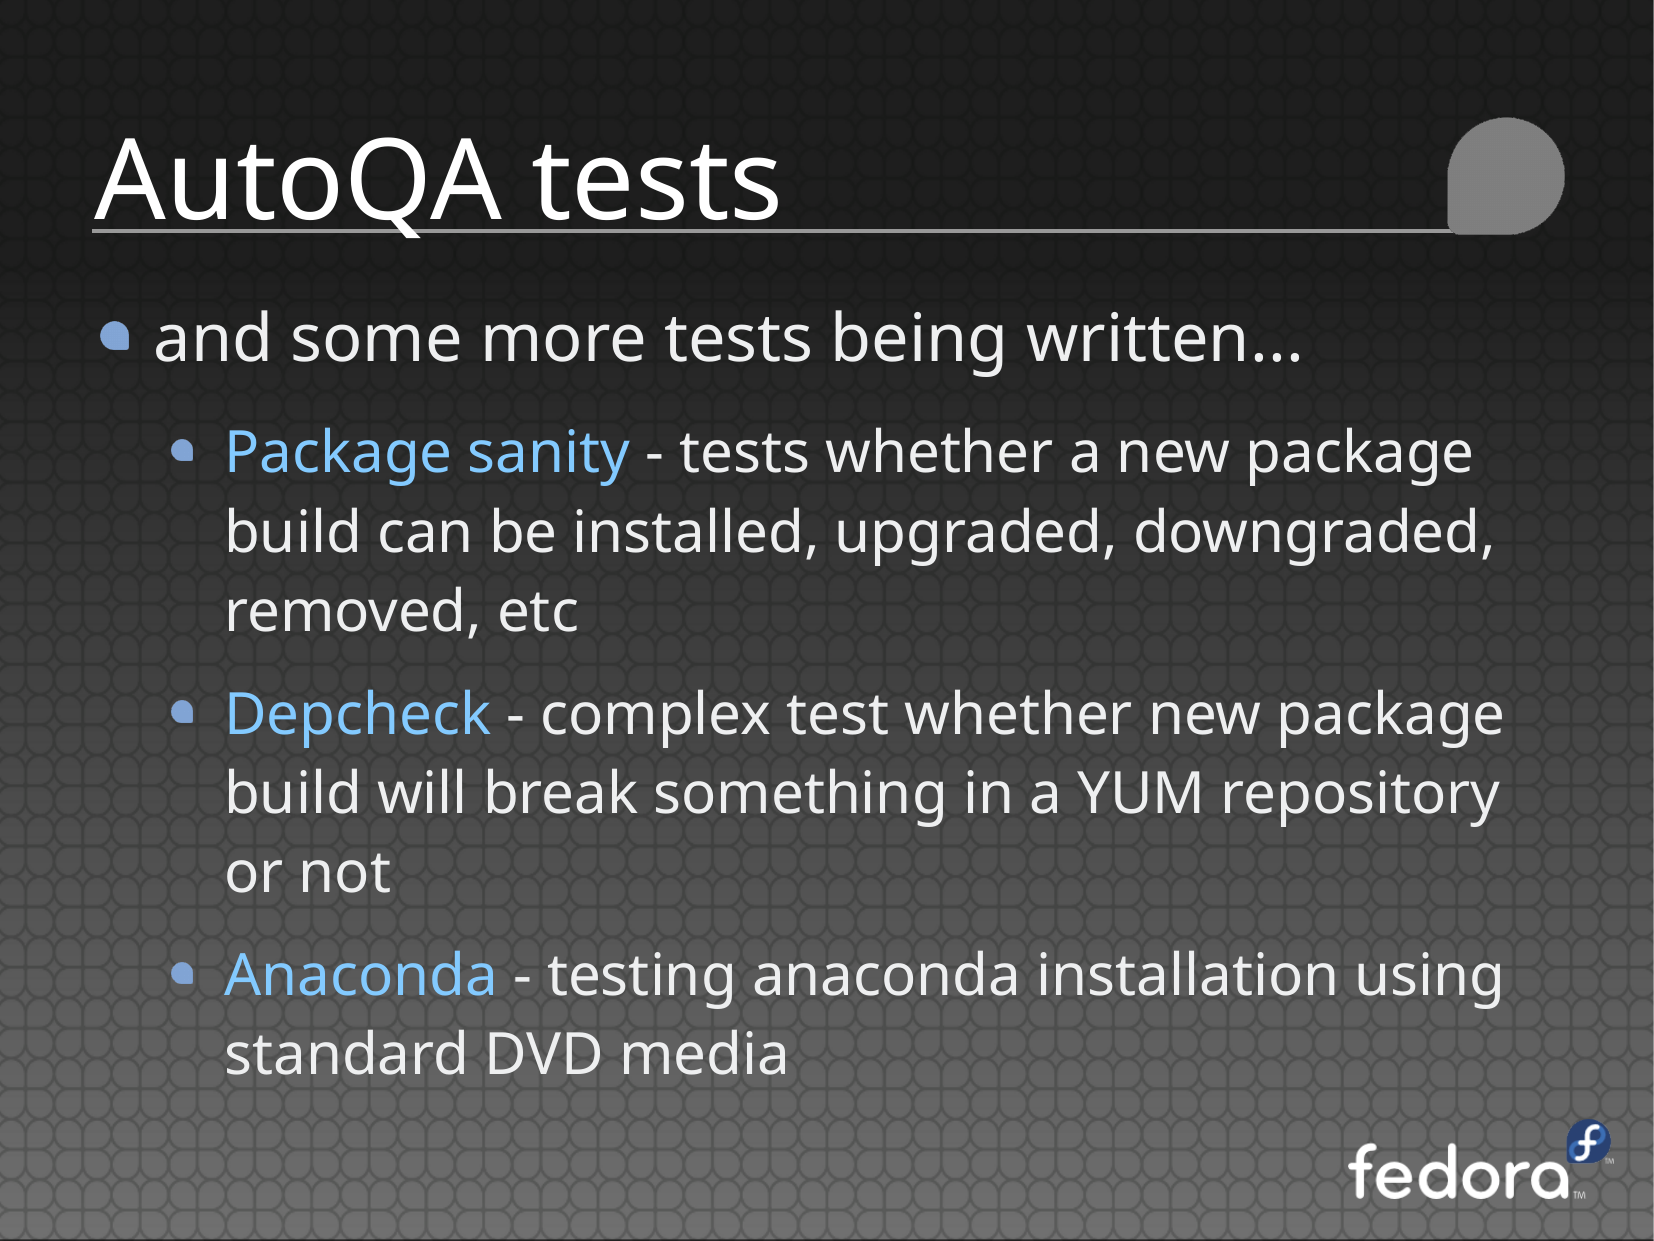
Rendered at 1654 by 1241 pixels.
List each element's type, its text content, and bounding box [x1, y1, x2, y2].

list and some more tests being written... Package sanity - tests whether a new package build can be installed, upgraded, downgraded, removed, etc Depcheck - complex test whether new package build will break something in a YUM repository or not Anaconda - testing anaconda installation using standard DVD media [82, 290, 1571, 1094]
picture [0, 0, 1654, 1241]
title AutoQA tests [94, 100, 1426, 251]
